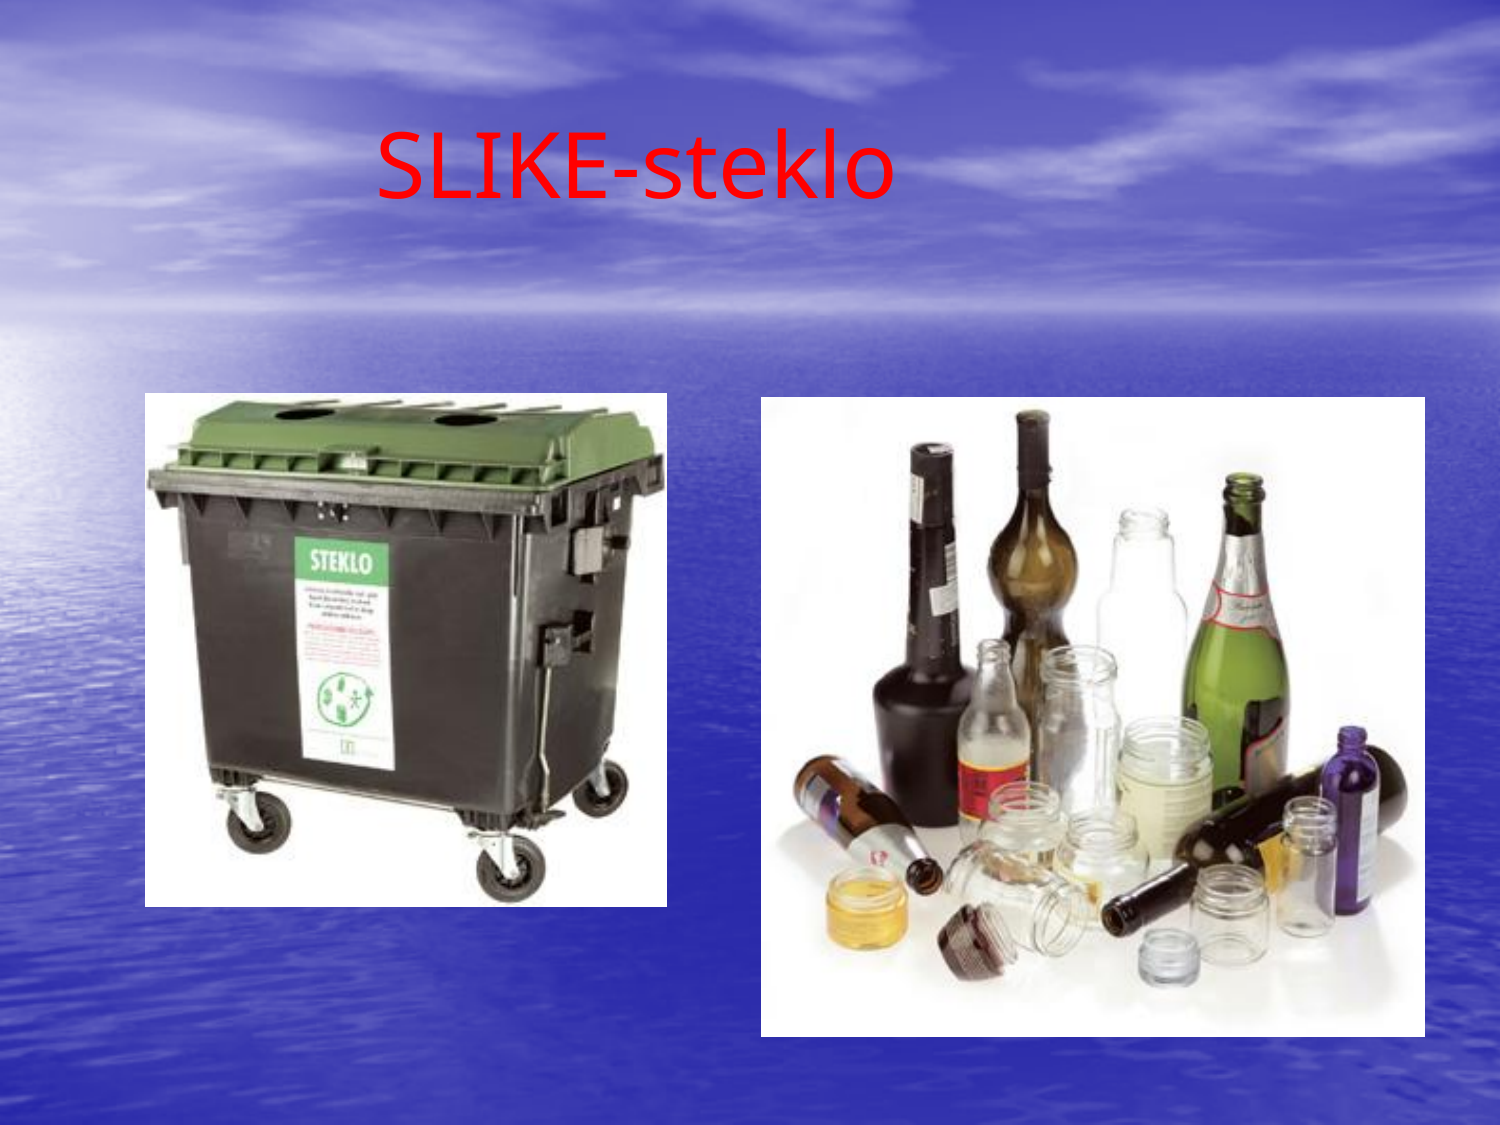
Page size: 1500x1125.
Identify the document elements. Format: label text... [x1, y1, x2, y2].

title SLIKE-steklo [75, 47, 1425, 275]
picture [0, 0, 1500, 1125]
